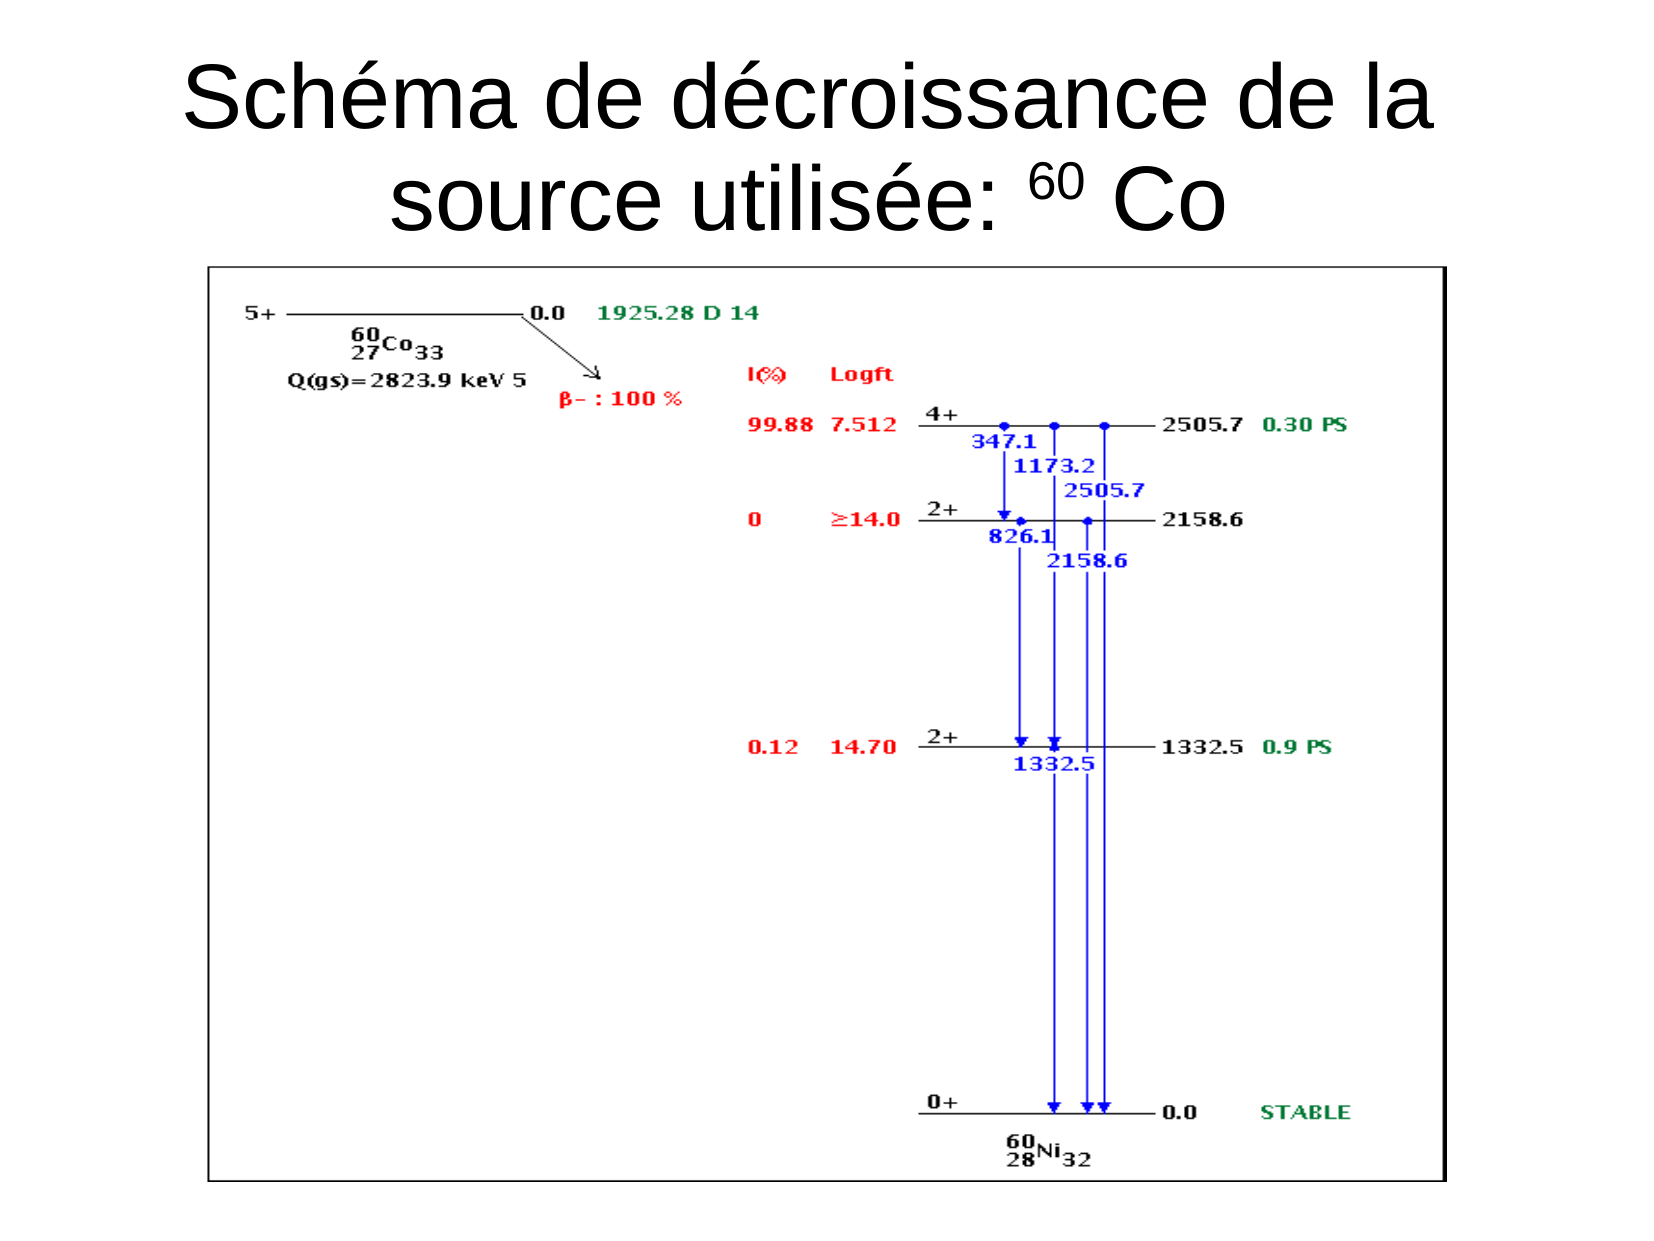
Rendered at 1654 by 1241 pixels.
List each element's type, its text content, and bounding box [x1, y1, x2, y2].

picture [206, 265, 1447, 1182]
title Schéma de décroissance de la source utilisée: 60 Co [82, 29, 1536, 266]
